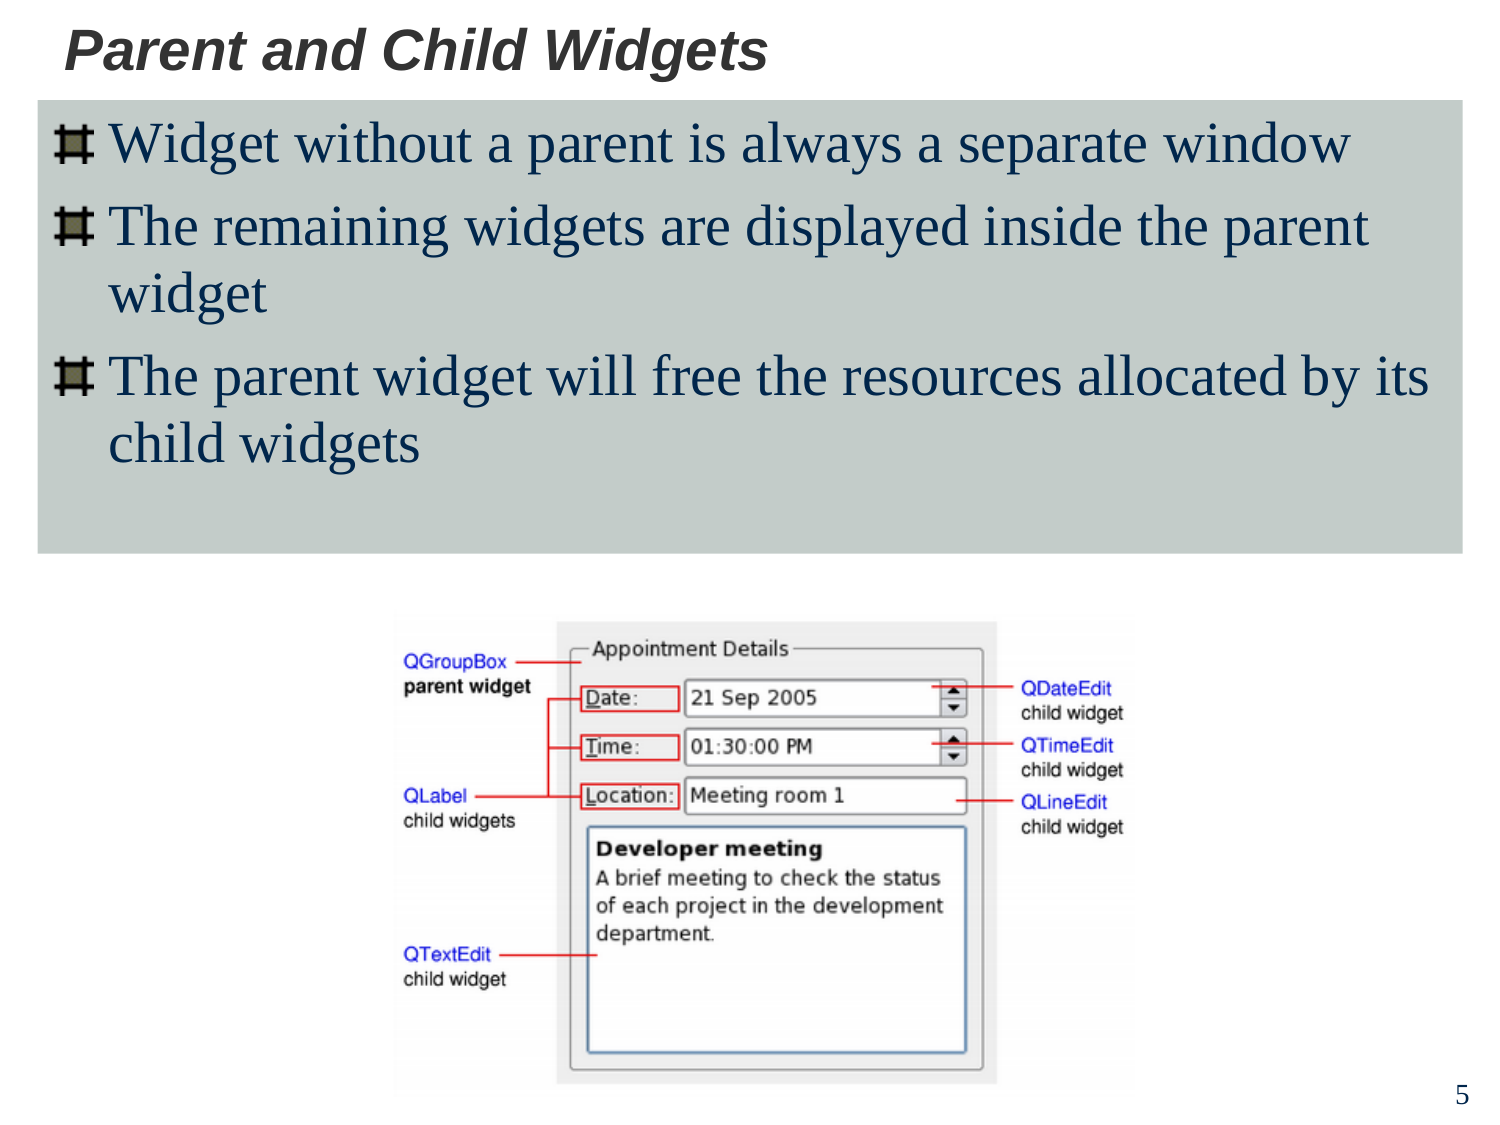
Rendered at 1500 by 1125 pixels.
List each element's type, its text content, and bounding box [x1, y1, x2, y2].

picture [393, 609, 1135, 1097]
list Widget without a parent is always a separate window The remaining widgets are displayed inside the parent widget The parent widget will free the resources allocated by its child widgets [37, 100, 1463, 554]
title Parent and Child Widgets [50, 0, 1450, 91]
